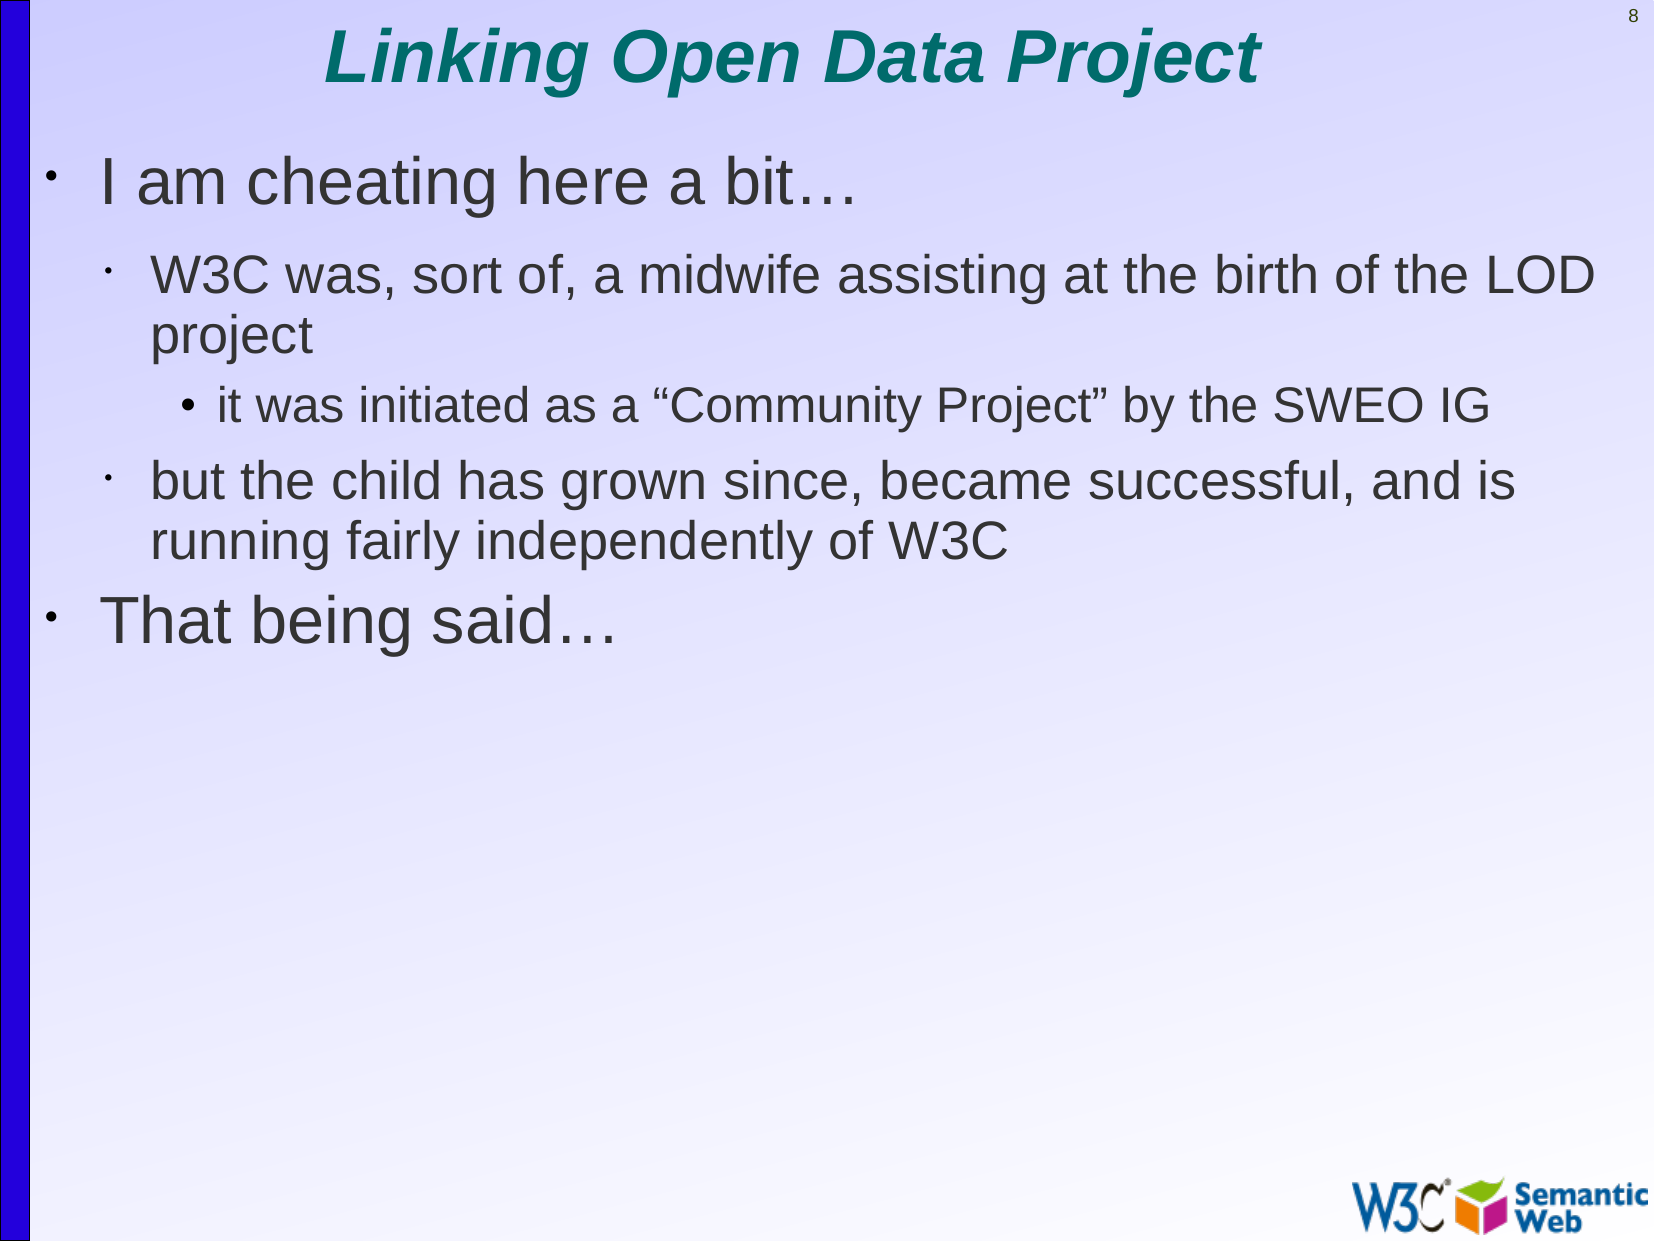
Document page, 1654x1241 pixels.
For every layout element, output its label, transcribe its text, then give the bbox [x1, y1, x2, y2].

title Linking Open Data Project [93, 0, 1493, 119]
picture [1352, 1175, 1648, 1235]
list I am cheating here a bit… W3C was, sort of, a midwife assisting at the birth of the LOD project it was initiated as a “Community Project” by the SWEO IG but the child has grown since, became successful, and is running fairly independently of W3C That being said… [29, 147, 1624, 1134]
